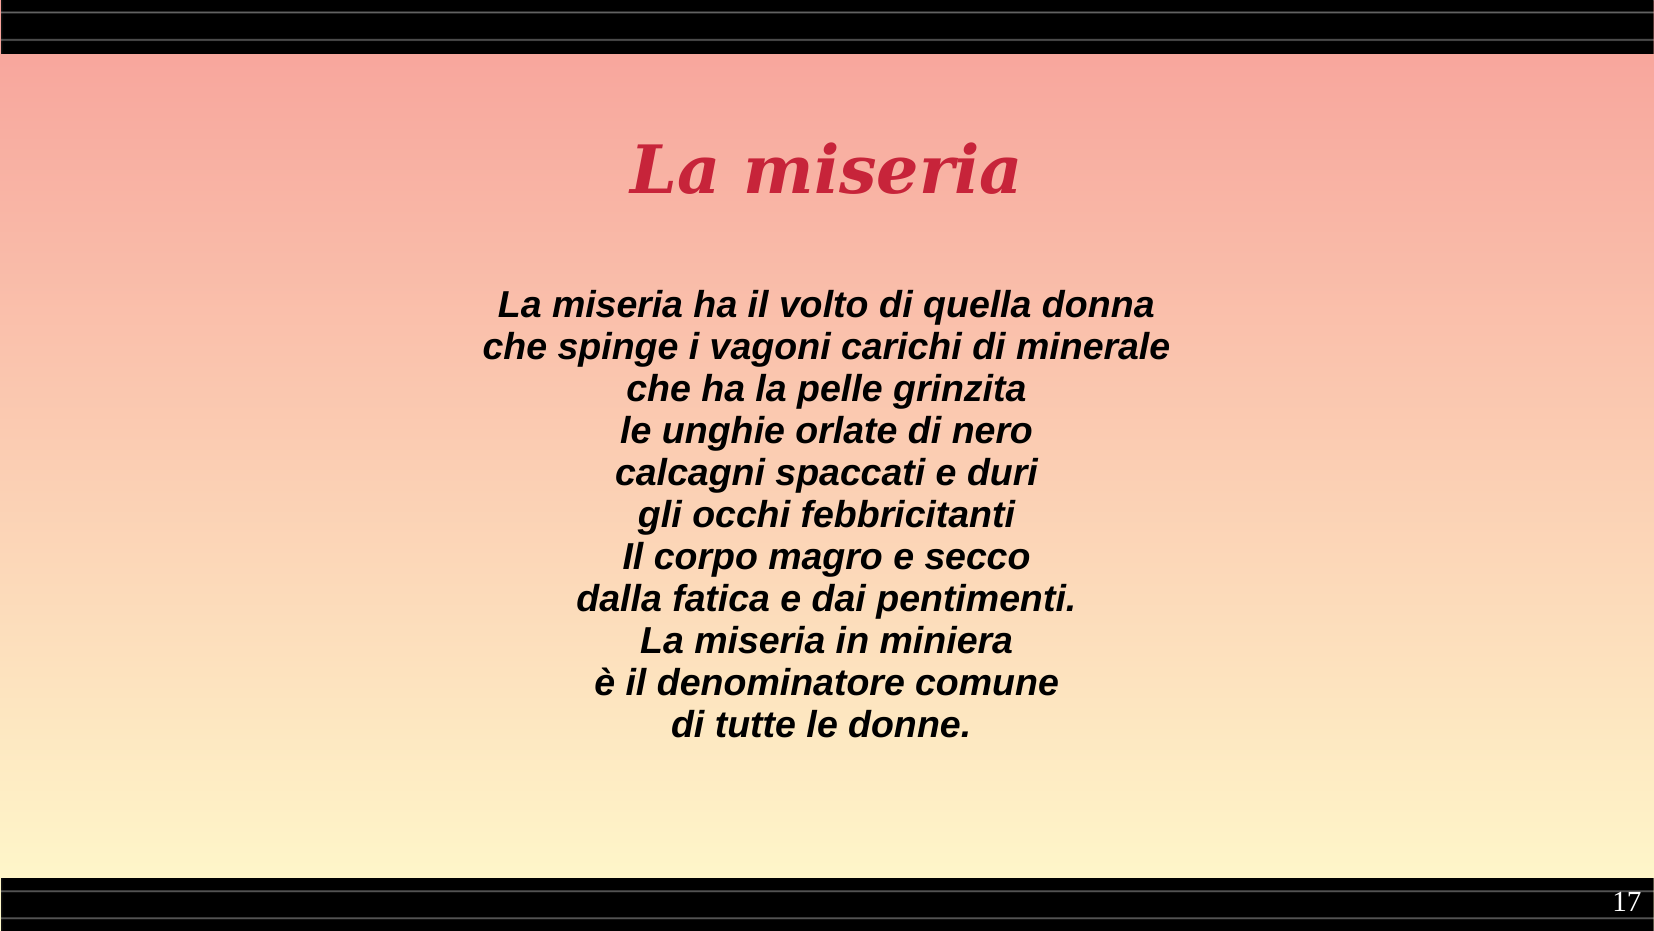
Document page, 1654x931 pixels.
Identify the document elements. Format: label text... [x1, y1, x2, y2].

picture [1, 0, 1654, 54]
subtitle La miseria ha il volto di quella donna che spinge i vagoni carichi di minerale che ha la pelle grinzita le unghie orlate di nero calcagni spaccati e duri gli occhi febbricitanti Il corpo magro e secco dalla fatica e dai pentimenti. La miseria in miniera è il denominatore comune di tutte le donne. [82, 271, 1571, 758]
title La miseria [82, 92, 1571, 249]
picture [1, 878, 1654, 931]
